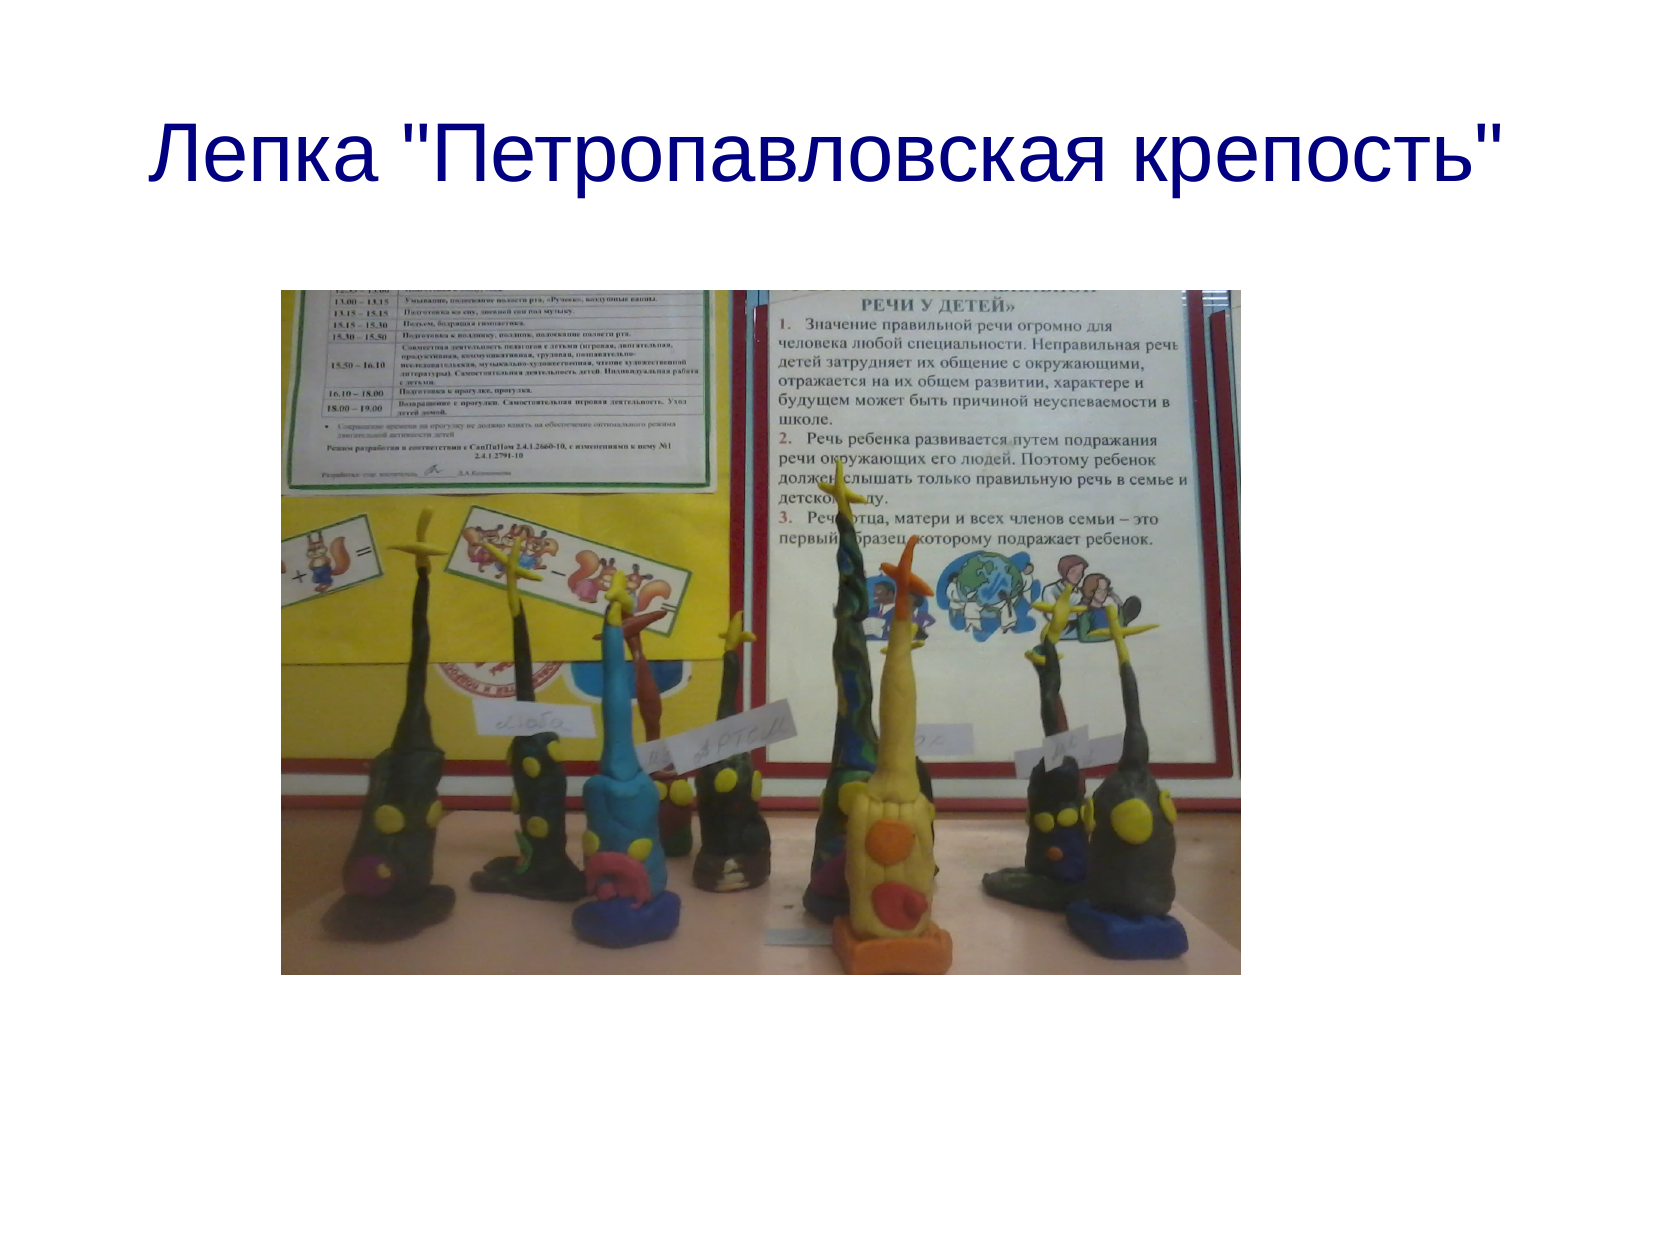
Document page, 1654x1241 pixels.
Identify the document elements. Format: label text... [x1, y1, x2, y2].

picture [281, 290, 1241, 975]
title Лепка "Петропавловская крепость" [82, 49, 1571, 257]
